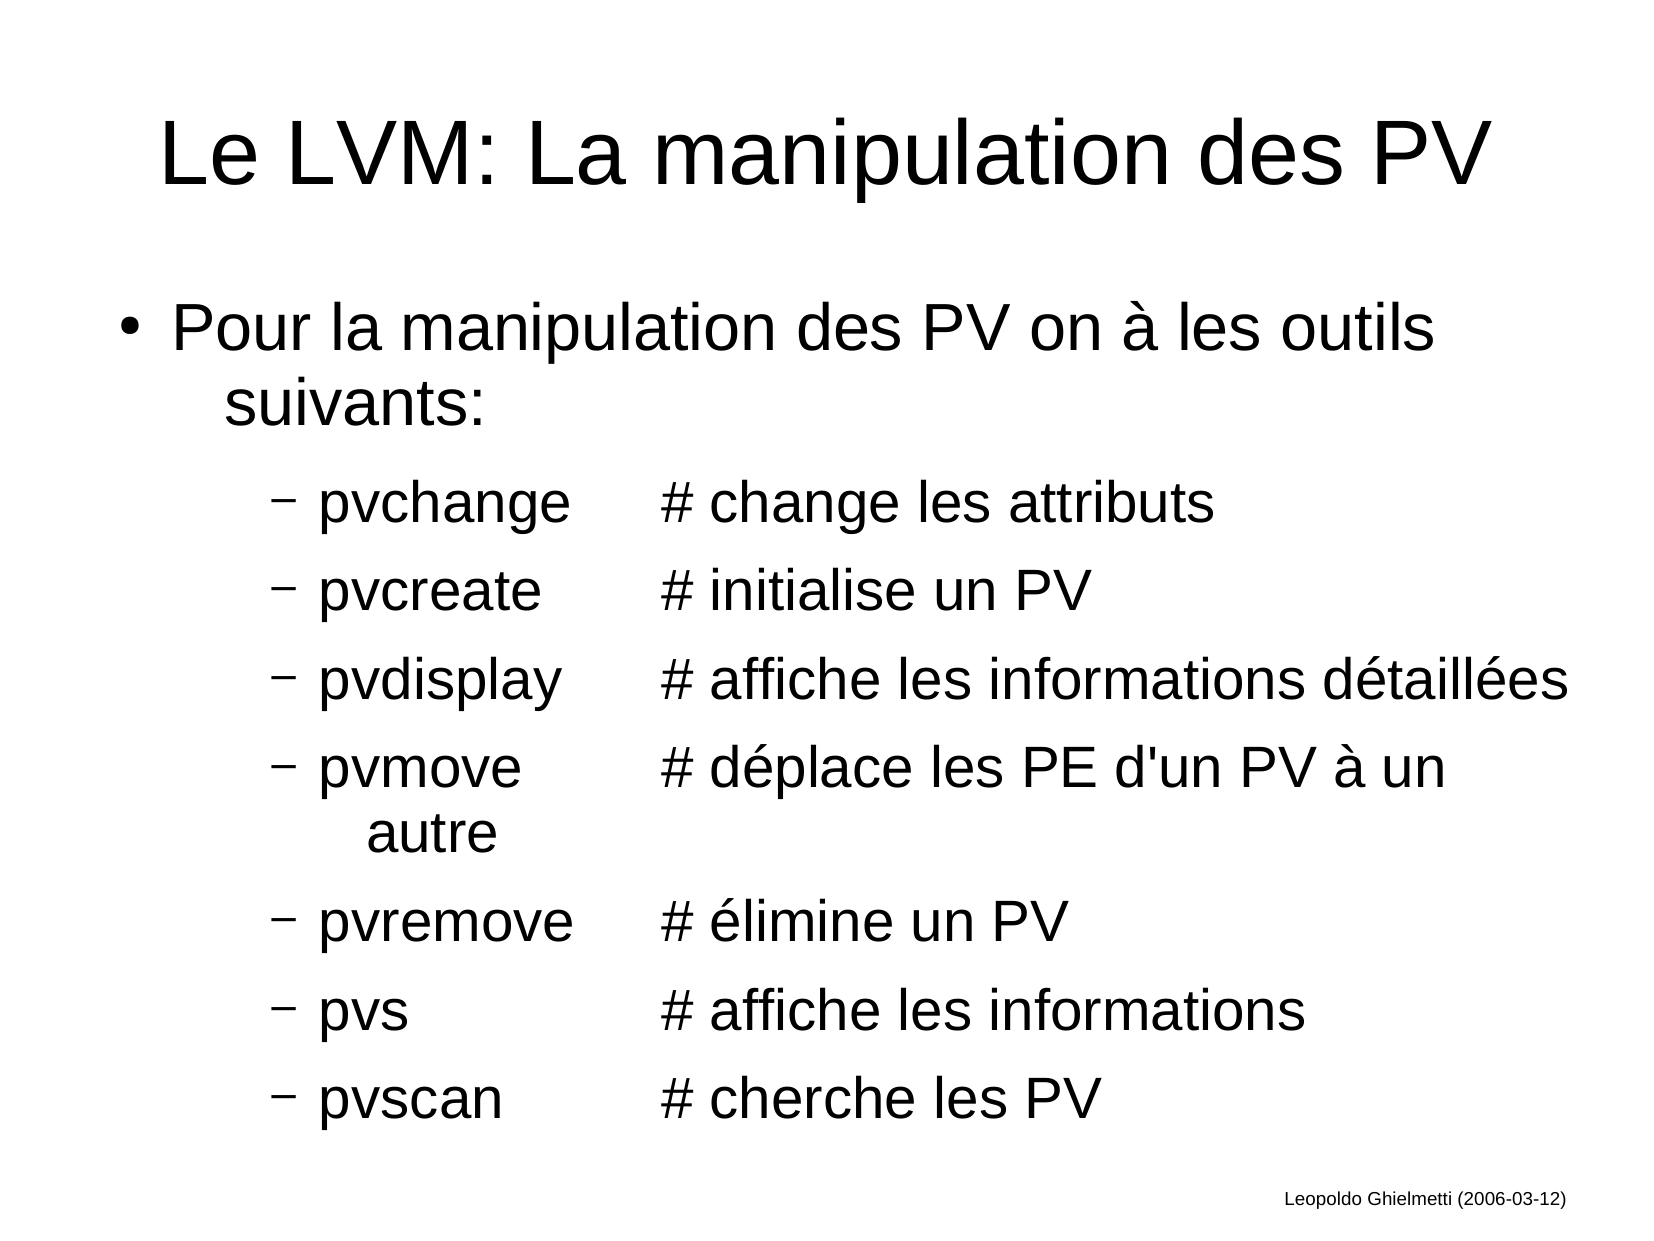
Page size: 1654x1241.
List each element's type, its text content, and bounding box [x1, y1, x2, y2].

list Pour la manipulation des PV on à les outils suivants: pvchange # change les attributs pvcreate # initialise un PV pvdisplay # affiche les informations détaillées pvmove # déplace les PE d'un PV à un autre pvremove # élimine un PV pvs # affiche les informations pvscan # cherche les PV [82, 290, 1571, 1109]
text_box Leopoldo Ghielmetti (2006-03-12) [1269, 1181, 1595, 1217]
title Le LVM: La manipulation des PV [82, 49, 1571, 257]
